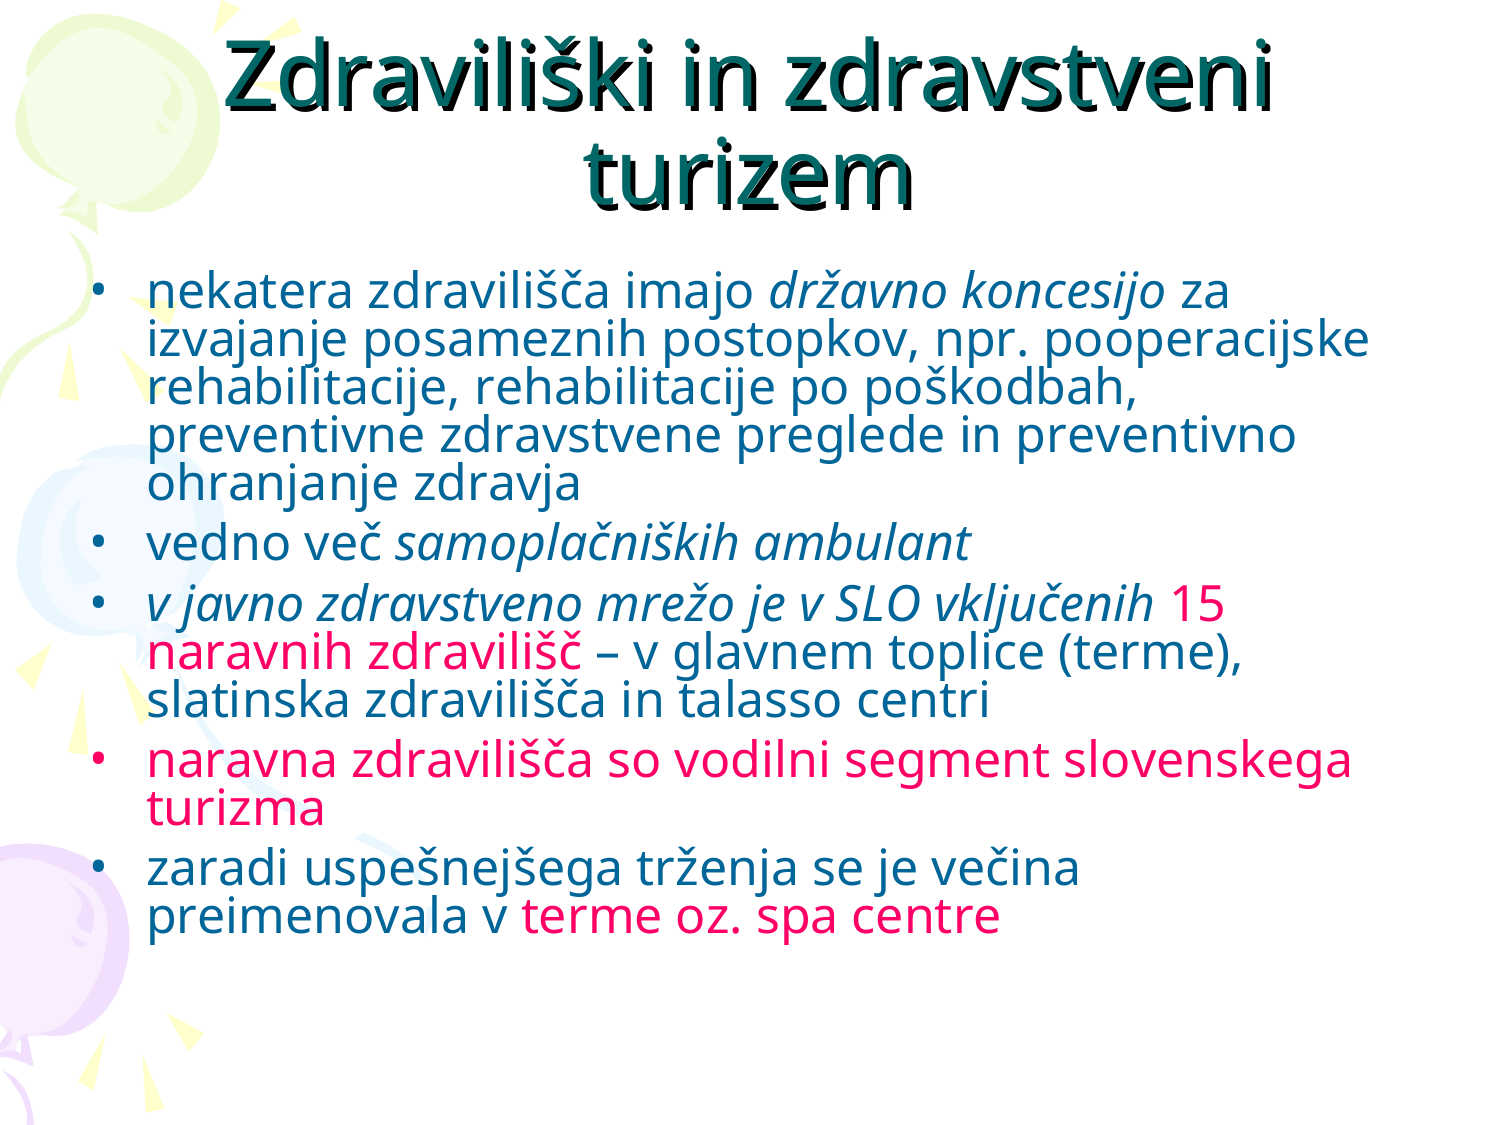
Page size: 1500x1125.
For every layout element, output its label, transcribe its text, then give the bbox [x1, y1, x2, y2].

list nekatera zdravilišča imajo državno koncesijo za izvajanje posameznih postopkov, npr. pooperacijske rehabilitacije, rehabilitacije po poškodbah, preventivne zdravstvene preglede in preventivno ohranjanje zdravja vedno več samoplačniških ambulant v javno zdravstveno mrežo je v SLO vključenih 15 naravnih zdravilišč – v glavnem toplice (terme), slatinska zdravilišča in talasso centri naravna zdravilišča so vodilni segment slovenskega turizma zaradi uspešnejšega trženja se je večina preimenovala v terme oz. spa centre [75, 262, 1426, 994]
title Zdraviliški in zdravstveni turizem [72, 16, 1426, 233]
